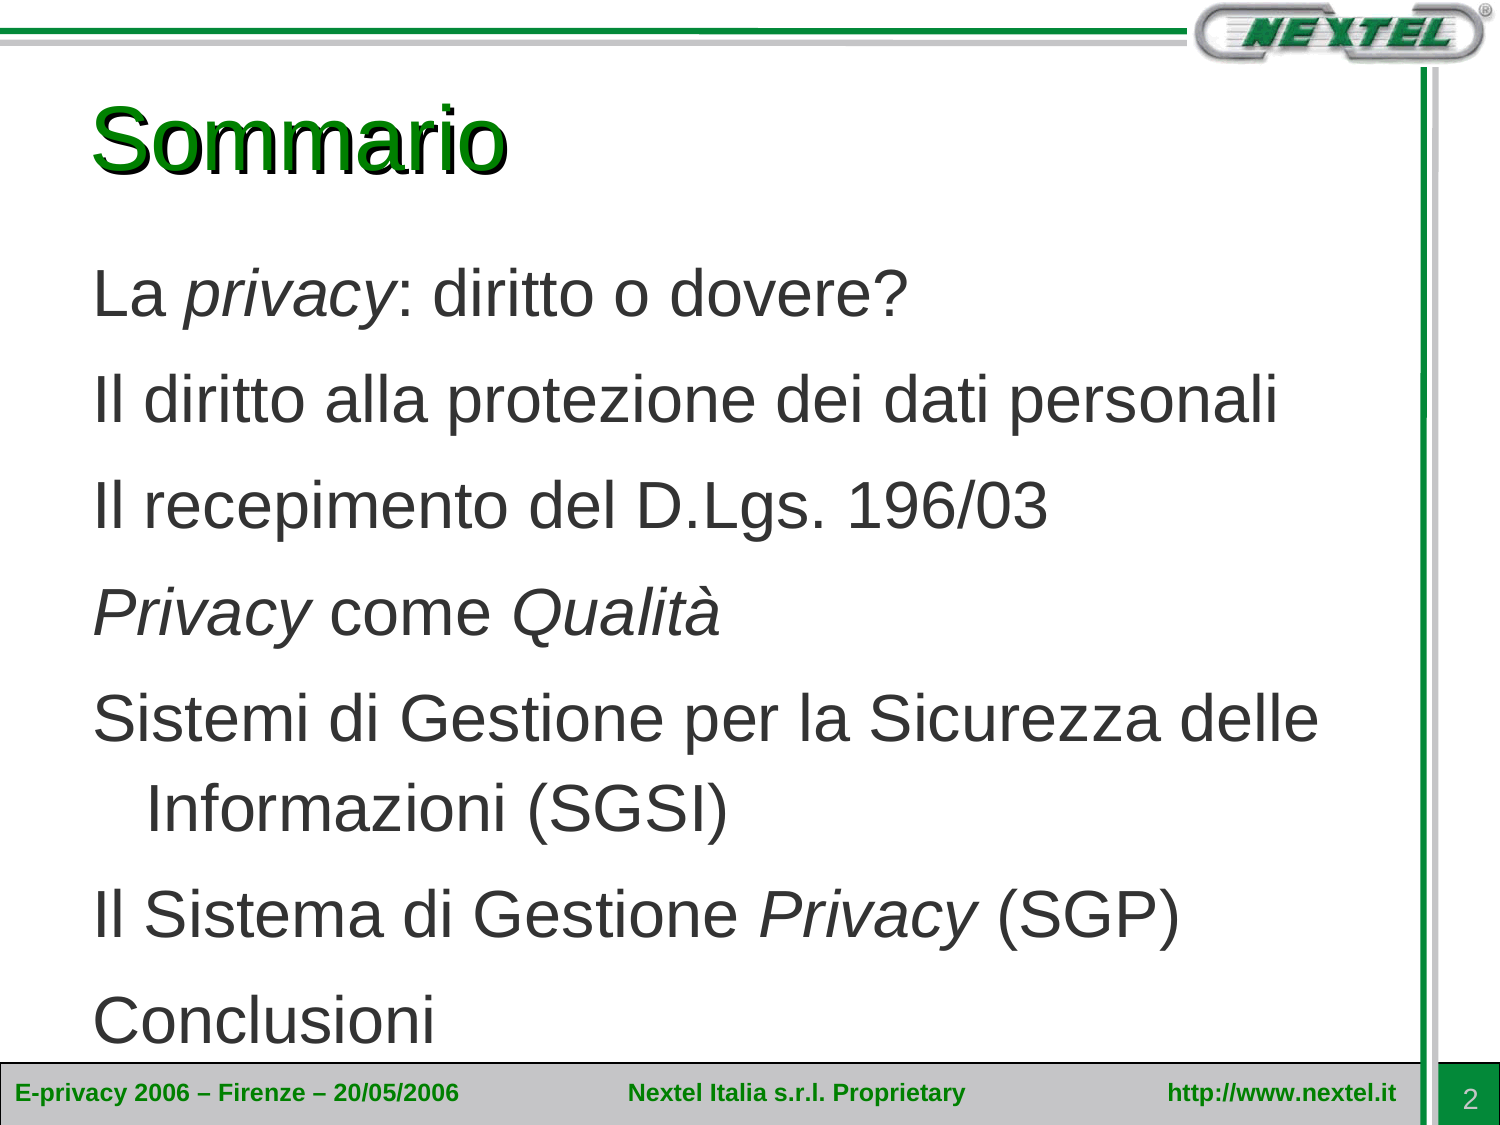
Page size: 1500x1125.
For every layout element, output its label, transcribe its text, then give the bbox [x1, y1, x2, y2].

title Sommario [75, 45, 1426, 232]
list La privacy: diritto o dovere? Il diritto alla protezione dei dati personali Il recepimento del D.Lgs. 196/03 Privacy come Qualità Sistemi di Gestione per la Sicurezza delle Informazioni (SGSI) Il Sistema di Gestione Privacy (SGP) Conclusioni [75, 232, 1426, 1125]
picture [1187, 0, 1500, 67]
